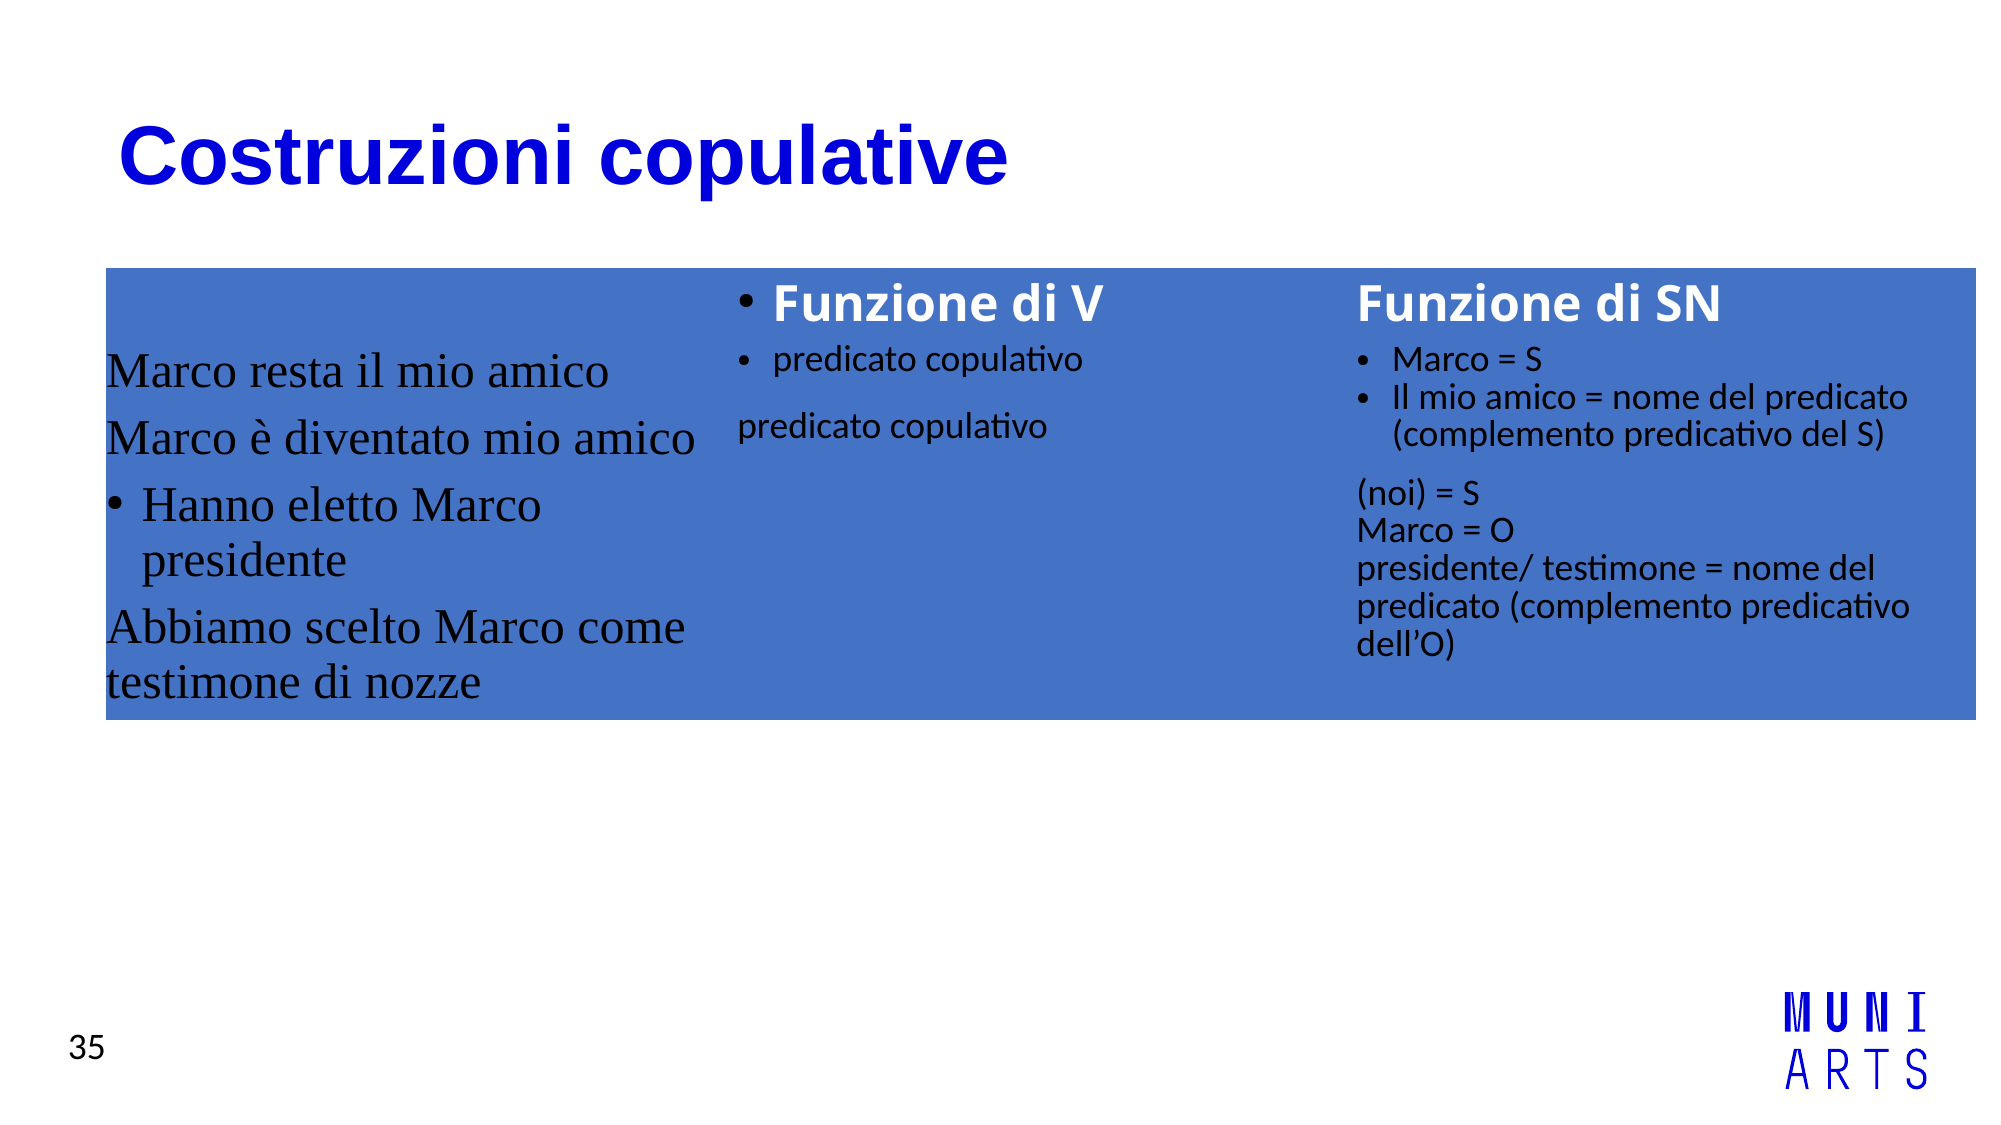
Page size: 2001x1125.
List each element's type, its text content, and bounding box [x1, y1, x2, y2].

title Costruzioni copulative [118, 118, 1883, 193]
table_header [106, 268, 737, 343]
table_cell Abbiamo scelto Marco come testimone di nozze [106, 599, 737, 720]
table_cell Marco resta il mio amico [106, 343, 737, 410]
table_cell [737, 599, 1356, 720]
table_cell predicato copulativo [737, 343, 1356, 410]
table_cell Marco = S Il mio amico = nome del predicato (complemento predicativo del S) [1356, 343, 1976, 477]
text_box 33 [67, 1021, 110, 1063]
table_cell Marco è diventato mio amico [106, 410, 737, 477]
table_cell [737, 477, 1356, 599]
table_header Funzione di V [737, 268, 1356, 343]
table_cell Hanno eletto Marco presidente [106, 477, 737, 599]
table_cell predicato copulativo [737, 410, 1356, 477]
table_header Funzione di SN [1356, 268, 1976, 343]
table_cell (noi) = S Marco = O presidente/ testimone = nome del predicato (complemento predicativo dell’O) [1356, 477, 1976, 720]
